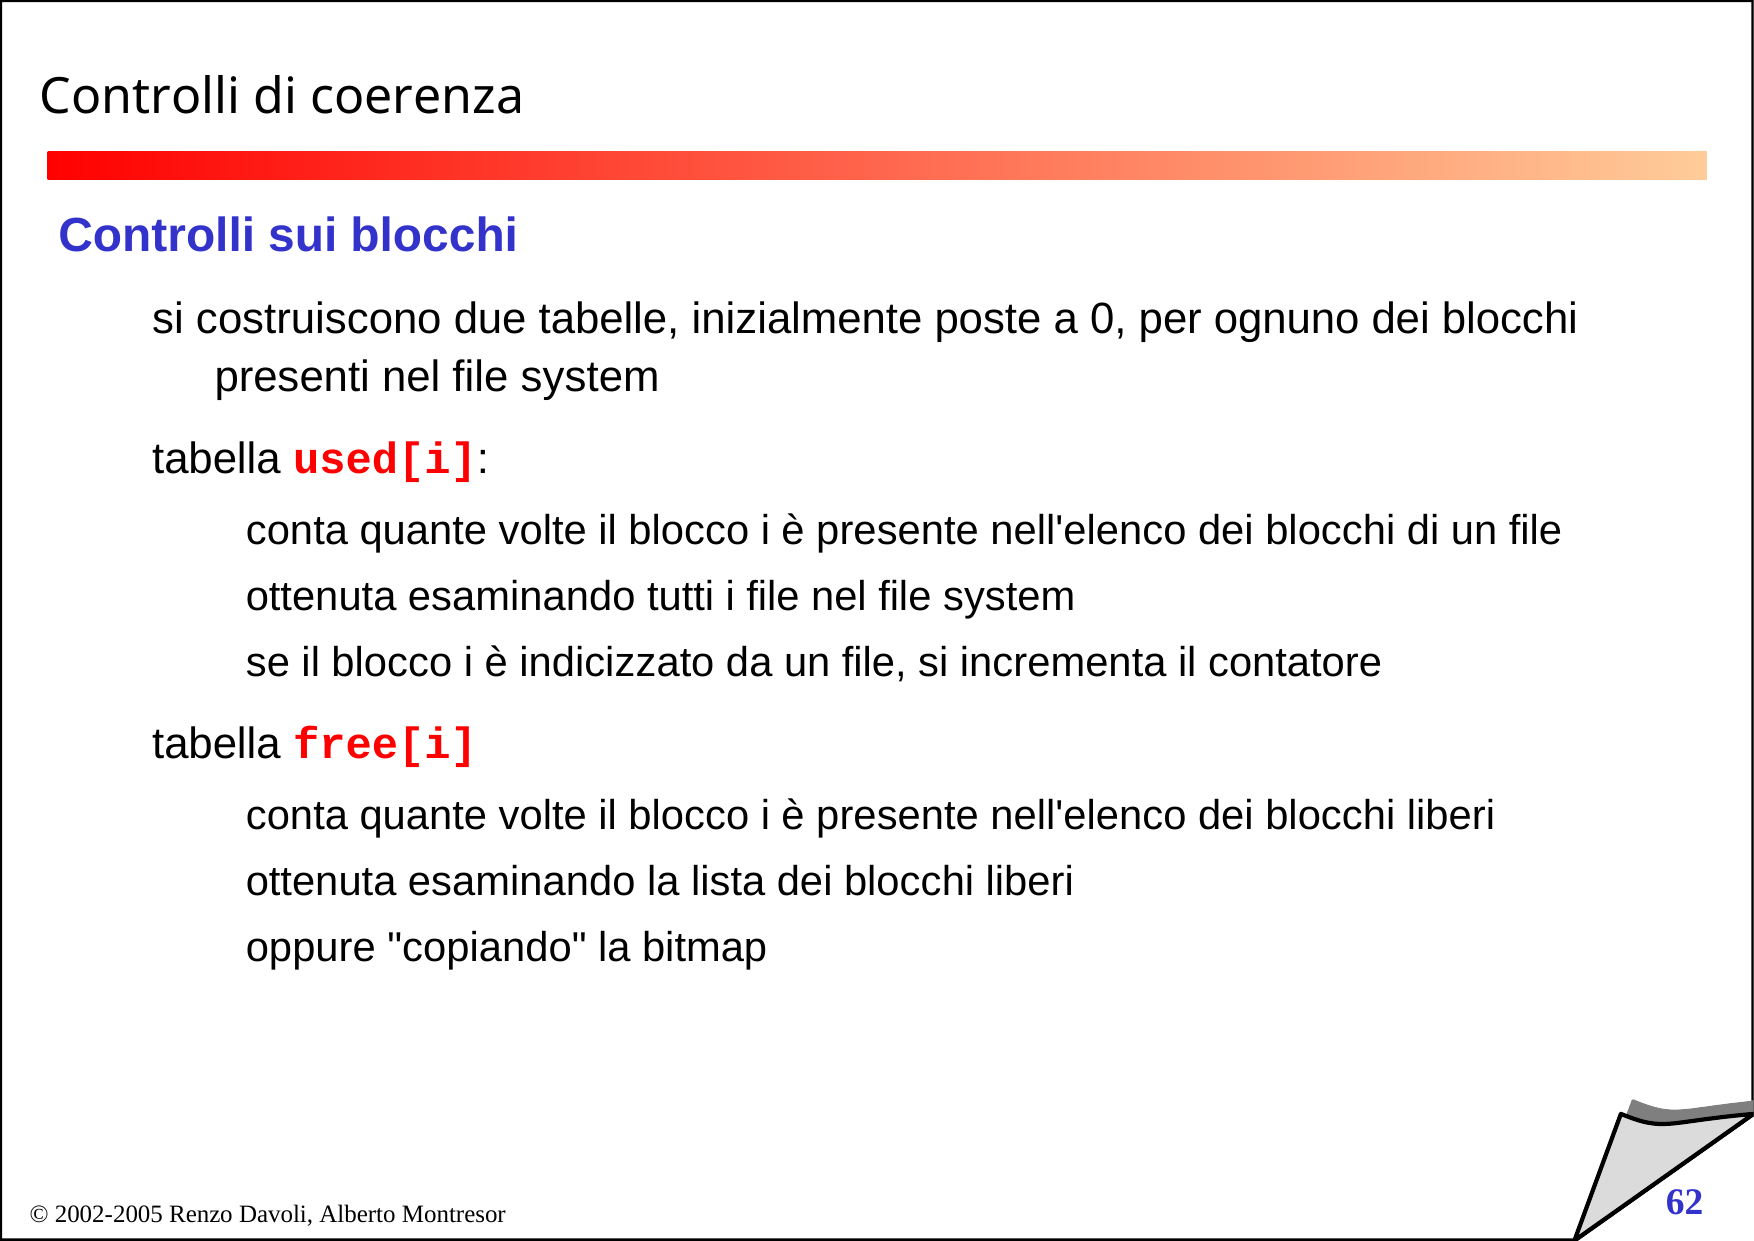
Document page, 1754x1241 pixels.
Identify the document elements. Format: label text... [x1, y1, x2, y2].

title Controlli di coerenza [40, 49, 1713, 144]
text_box Start [1469, 152, 1474, 179]
text_box 6-11 [1074, 152, 1078, 179]
list Controlli sui blocchi si costruiscono due tabelle, inizialmente poste a 0, per ognuno dei blocchi presenti nel file system tabella used[i]: conta quante volte il blocco i è presente nell'elenco dei blocchi di un file ottenuta esaminando tutti i file nel file system se il blocco i è indicizzato da un file, si incrementa il contatore tabella free[i] conta quante volte il blocco i è presente nell'elenco dei blocchi liberi ottenuta esaminando la lista dei blocchi liberi oppure "copiando" la bitmap [58, 206, 1695, 1172]
